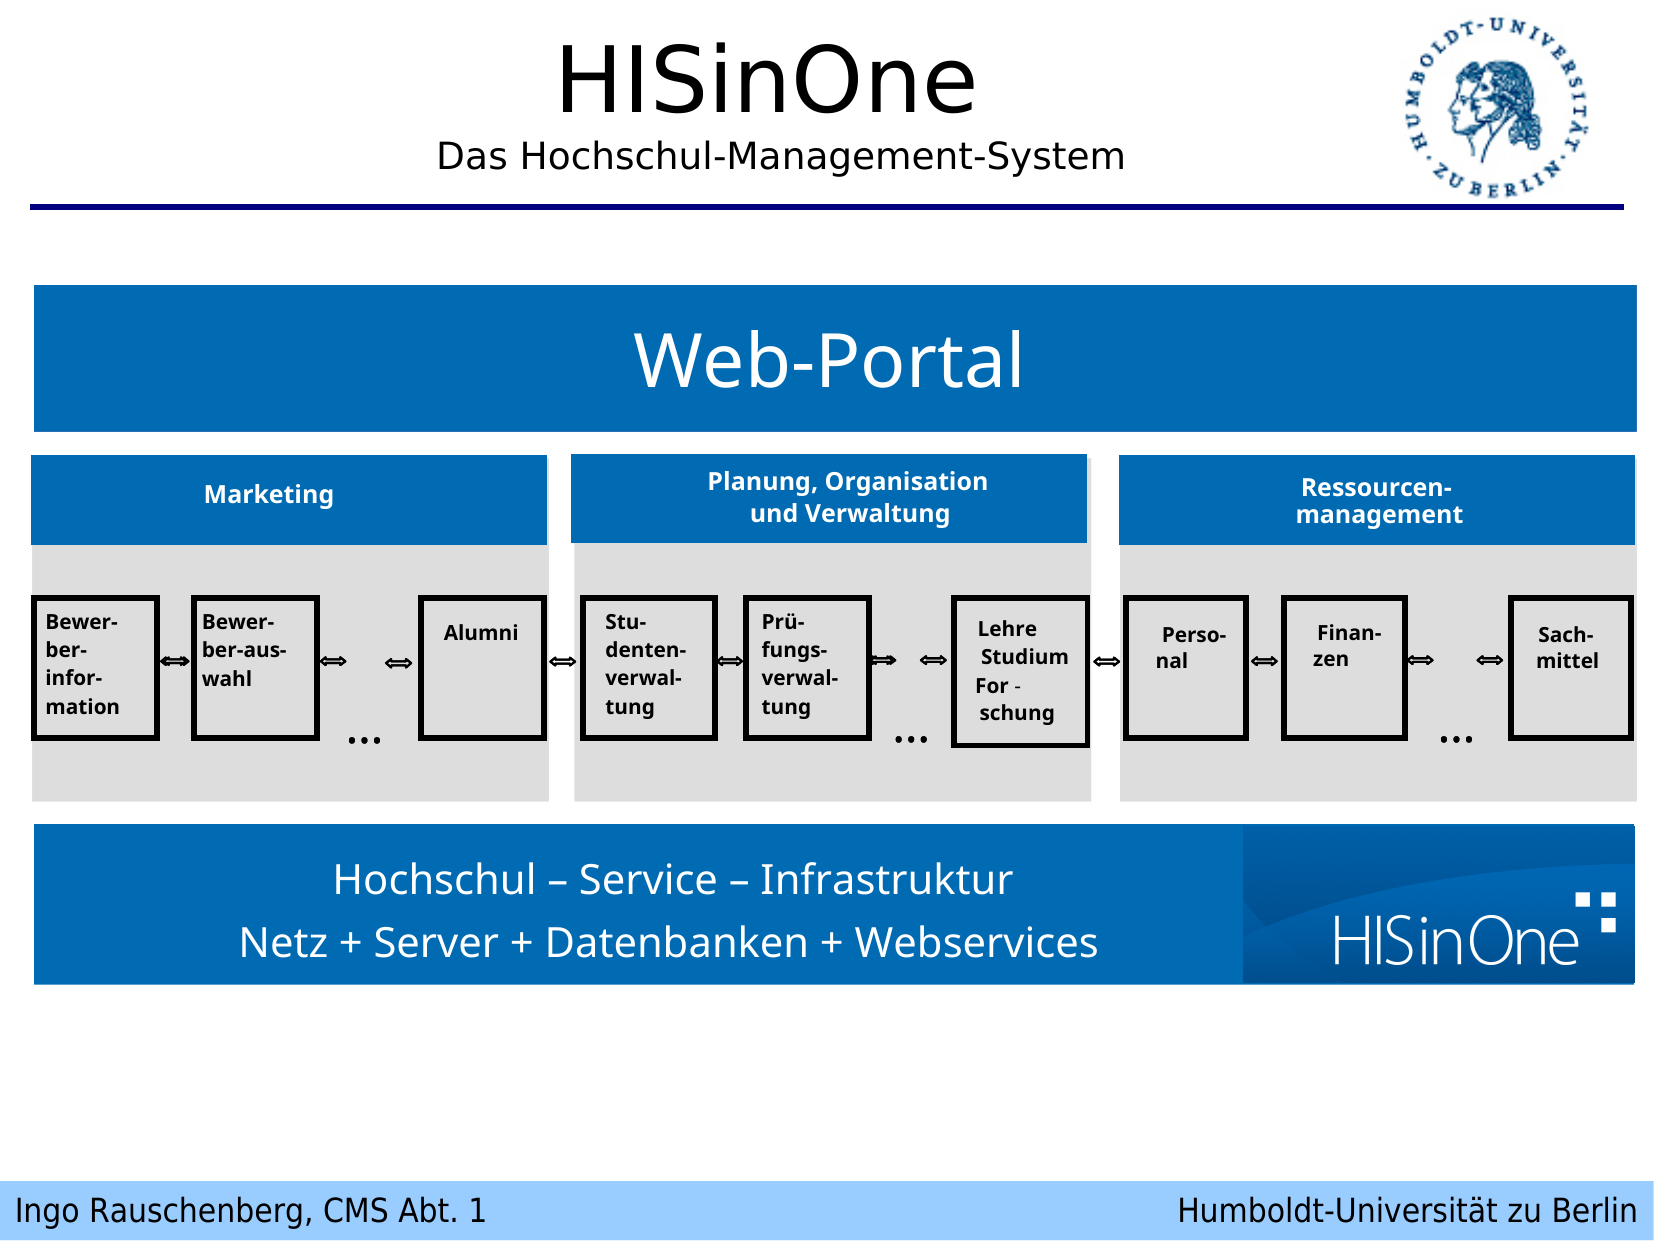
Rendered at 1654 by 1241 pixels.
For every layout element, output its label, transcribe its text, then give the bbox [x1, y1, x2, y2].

text_box [34, 285, 1637, 432]
text_box Hochschul – Service – Infrastruktur [332, 849, 1015, 907]
text_box Prü-fungs-verwal-tung [761, 607, 866, 721]
text_box Finan- [1316, 618, 1382, 647]
text_box management [1295, 497, 1464, 532]
text_box zen [1313, 644, 1350, 673]
text_box Ingo Rauschenberg, CMS Abt. 1 [0, 1181, 826, 1241]
text_box Stu-denten-verwal-tung [605, 607, 710, 721]
text_box [1120, 458, 1637, 802]
text_box Studium [980, 642, 1070, 671]
text_box Sach- [1538, 620, 1594, 649]
text_box nal [1155, 646, 1189, 675]
text_box Perso- [1161, 620, 1227, 649]
picture [1243, 826, 1635, 983]
text_box For [975, 670, 1010, 700]
text_box Ressourcen- [1300, 469, 1453, 497]
text_box Bewer-ber-aus- wahl [201, 607, 304, 693]
text_box - [1014, 670, 1022, 698]
text_box Bewer-ber- infor-mation [45, 607, 148, 721]
text_box Alumni [443, 618, 519, 647]
text_box mittel [1535, 646, 1600, 675]
text_box [37, 461, 541, 539]
text_box Humboldt-Universität zu Berlin [826, 1181, 1654, 1241]
text_box [34, 824, 1634, 985]
title HISinOne Das Hochschul-Management-System [37, 0, 1526, 206]
text_box … [345, 692, 384, 758]
text_box [32, 458, 549, 802]
text_box [37, 601, 154, 735]
text_box schung [979, 698, 1056, 727]
text_box [573, 456, 1092, 802]
text_box Web-Portal [633, 307, 1027, 410]
text_box und Verwaltung [749, 495, 952, 530]
text_box Netz + Server + Datenbanken + Webservices [238, 913, 1100, 971]
text_box … [1437, 690, 1476, 757]
text_box Marketing [203, 476, 335, 511]
text_box … [892, 690, 931, 757]
picture [1526, 10, 1595, 204]
text_box Planung, Organisation [707, 457, 1006, 501]
text_box Lehre [977, 613, 1038, 643]
